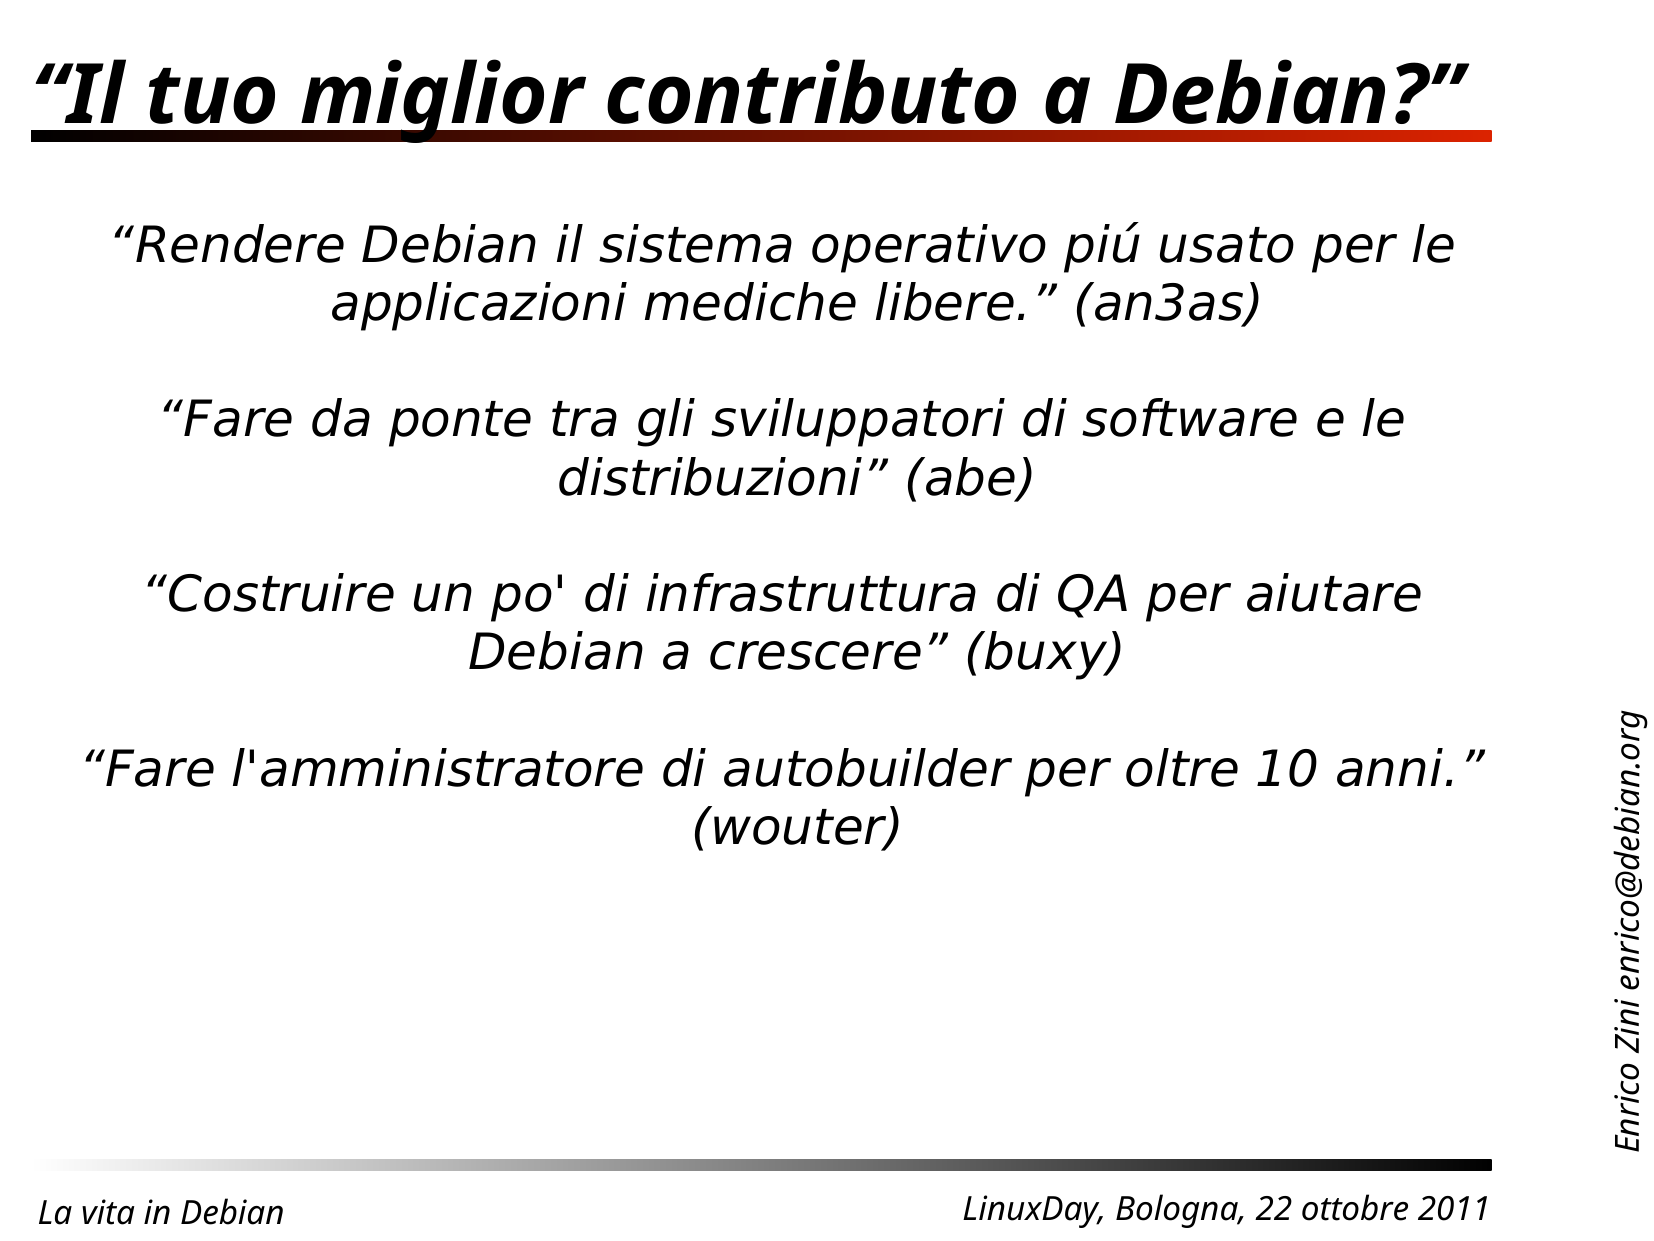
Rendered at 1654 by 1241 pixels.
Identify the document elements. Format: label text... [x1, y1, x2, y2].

text_box “Il tuo miglior contributo a Debian?” [31, 34, 1522, 168]
text_box “Rendere Debian il sistema operativo piú usato per le applicazioni mediche libere.” (an3as) “Fare da ponte tra gli sviluppatori di software e le distribuzioni” (abe) “Costruire un po' di infrastruttura di QA per aiutare Debian a crescere” (buxy) “Fare l'amministratore di autobuilder per oltre 10 anni.” (wouter) [30, 215, 1507, 1089]
